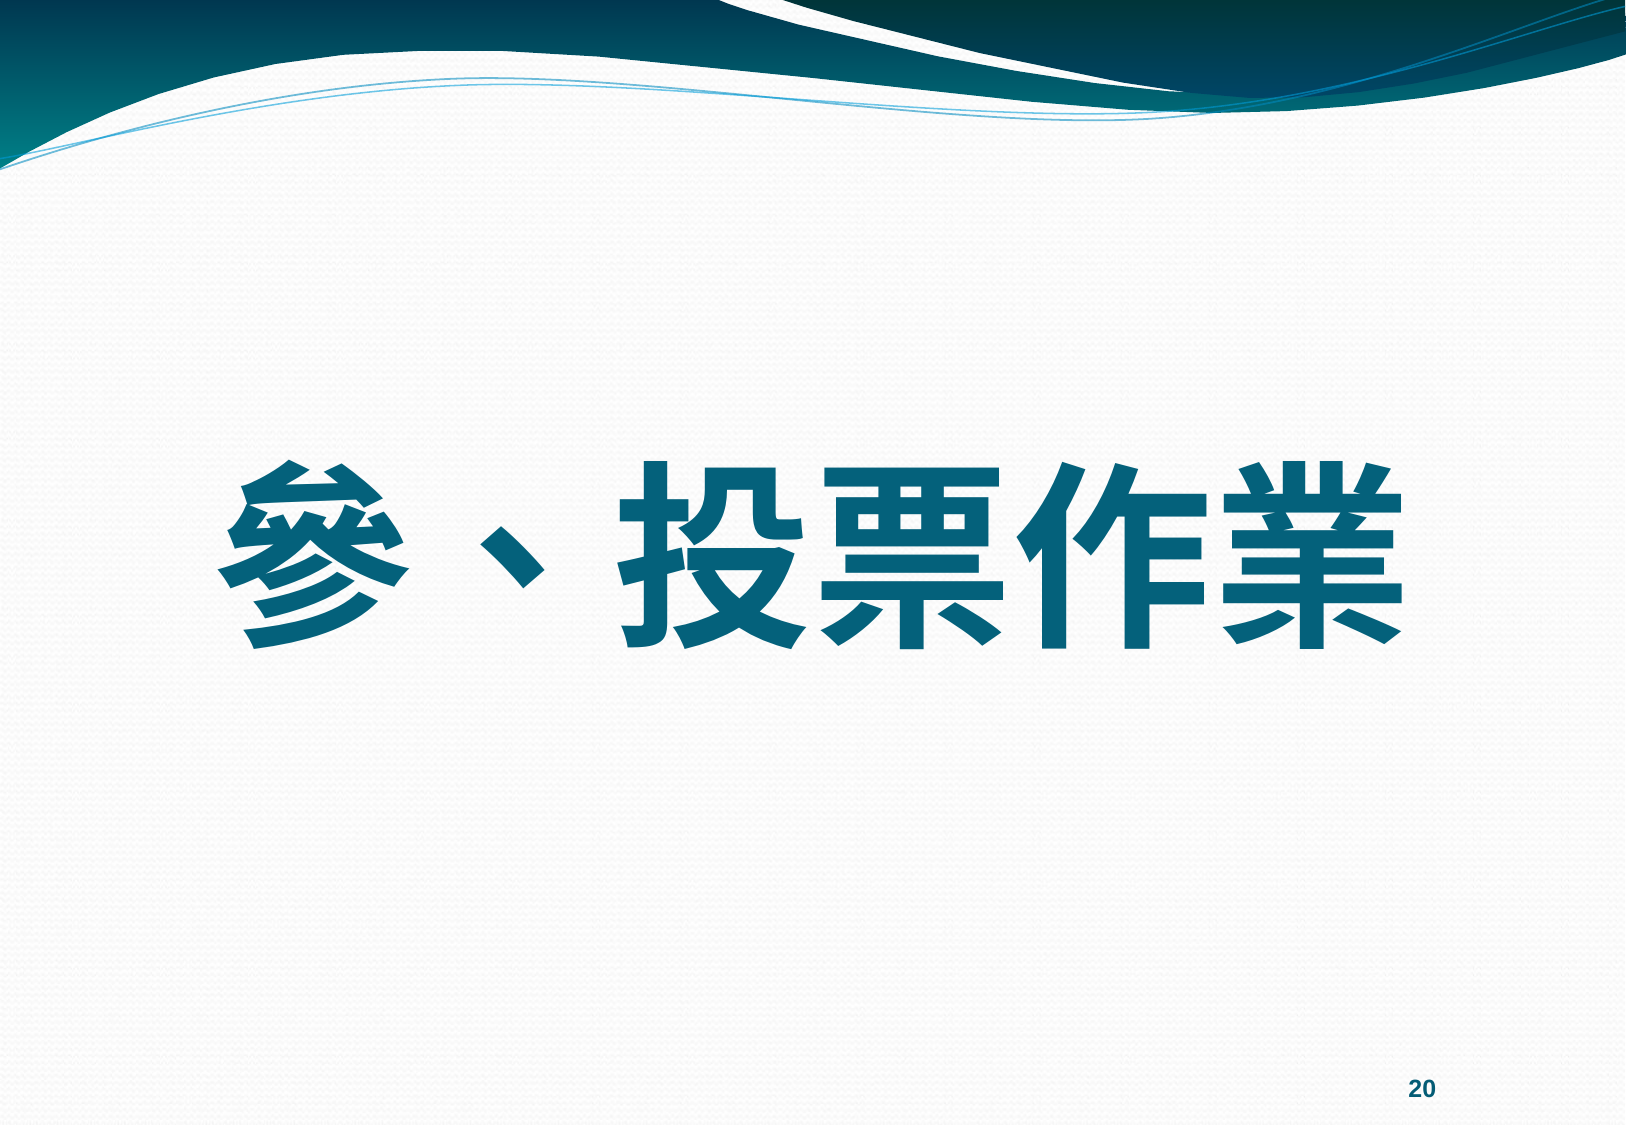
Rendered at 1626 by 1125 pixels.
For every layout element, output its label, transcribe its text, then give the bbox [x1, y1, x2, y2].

text_box 20 [1408, 1042, 1544, 1103]
list 參、投票作業 [81, 77, 1544, 1055]
